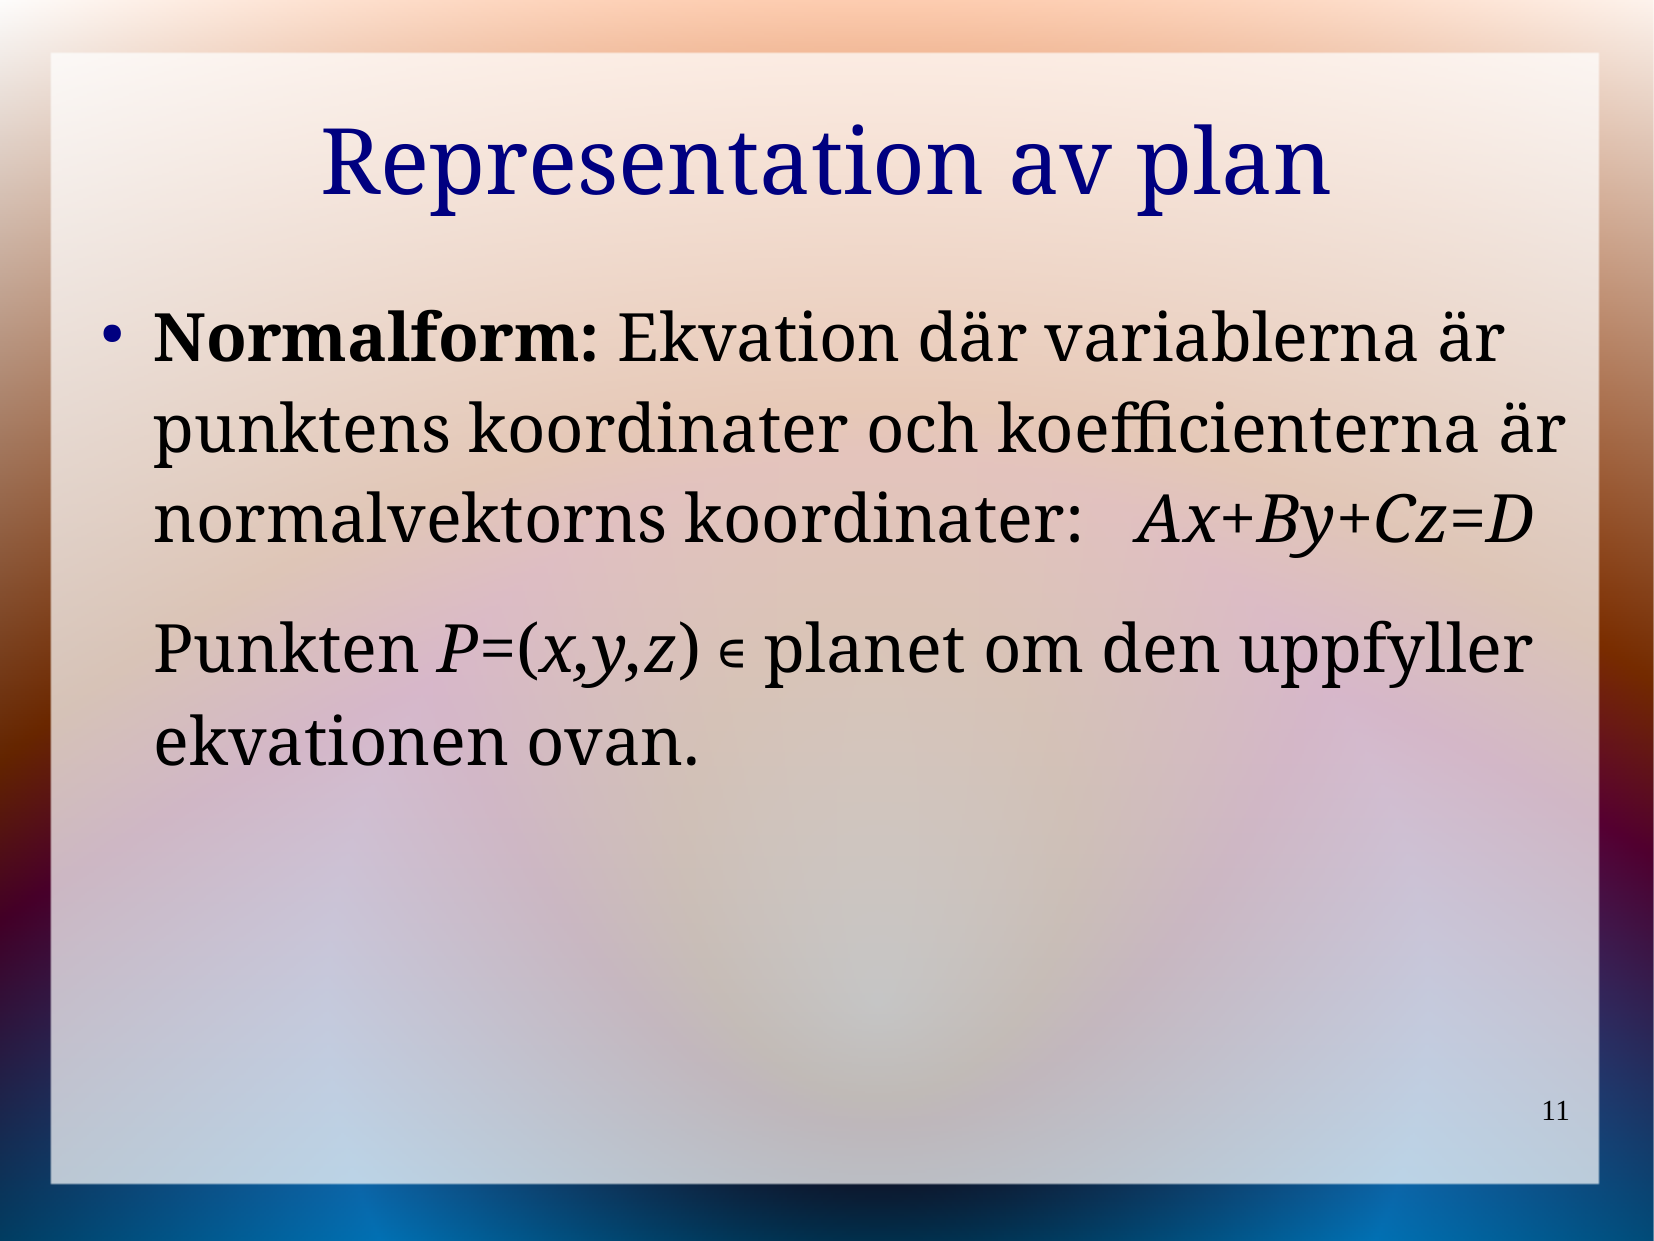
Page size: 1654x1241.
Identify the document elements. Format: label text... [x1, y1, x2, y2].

title Representation av plan [82, 55, 1571, 263]
list Normalform: Ekvation där variablerna är punktens koordinater och koefficienterna är normalvektorns koordinater: Ax+By+Cz=D Punkten P=(x,y,z) ∊ planet om den uppfyller ekvationen ovan. [82, 290, 1571, 1010]
picture [0, 0, 1654, 1241]
